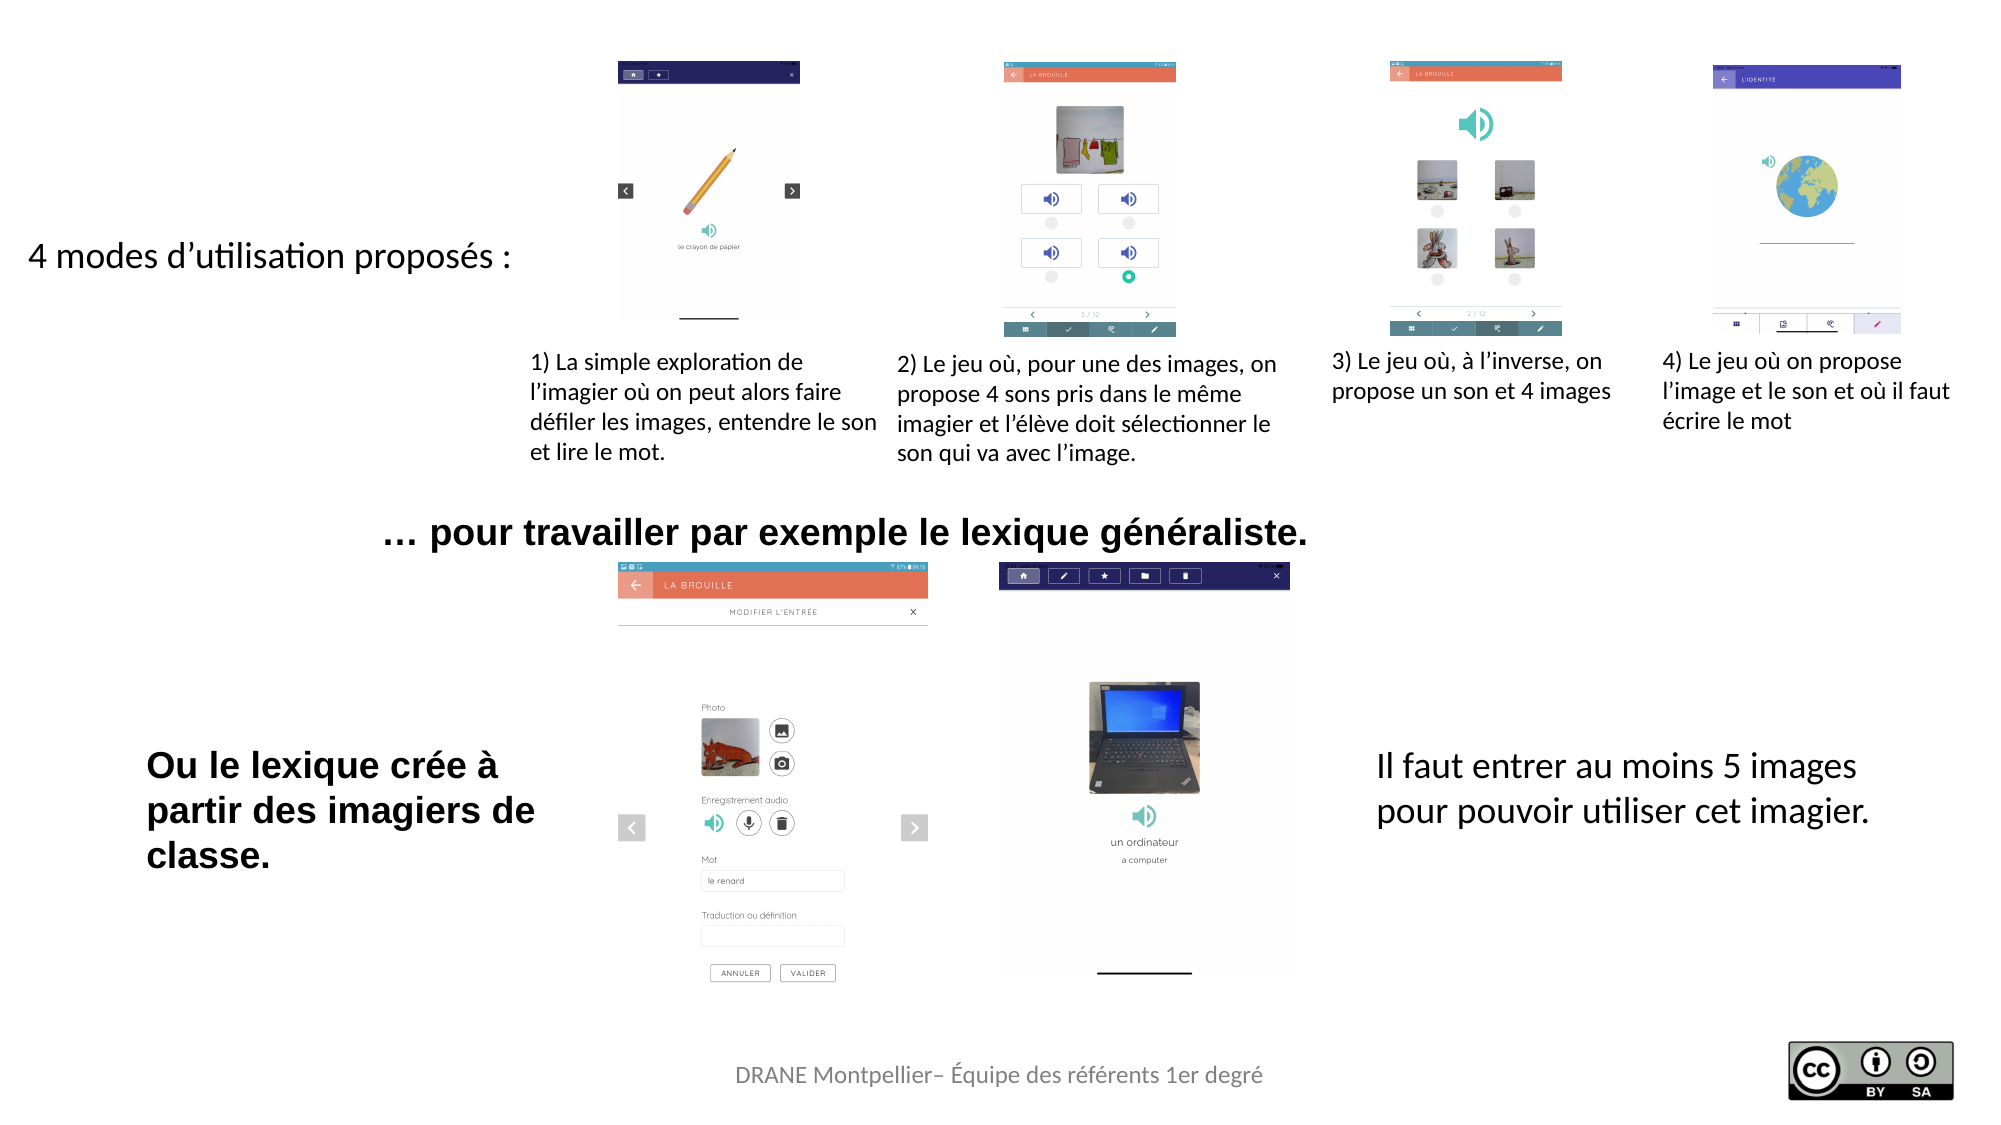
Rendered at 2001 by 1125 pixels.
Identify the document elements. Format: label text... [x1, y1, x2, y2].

text_box 2) Le jeu où, pour une des images, on propose 4 sons pris dans le même imagier et l’élève doit sélectionner le son qui va avec l’image. [882, 339, 1298, 475]
text_box … pour travailler par exemple le lexique généraliste. [366, 500, 1633, 561]
text_box 4) Le jeu où on propose l’image et le son et où il faut écrire le mot [1647, 337, 1967, 443]
text_box 1) La simple exploration de l’imagier où on peut alors faire défiler les images, entendre le son et lire le mot. [515, 338, 904, 474]
picture [1390, 61, 1562, 336]
picture [1713, 65, 1901, 334]
picture [1781, 1037, 1956, 1105]
picture [618, 562, 928, 1051]
text_box DRANE Montpellier– Équipe des référents 1er degré [435, 1051, 1564, 1112]
picture [1004, 62, 1176, 337]
picture [618, 61, 800, 321]
picture [999, 562, 1290, 977]
text_box 4 modes d’utilisation proposés : [13, 224, 571, 284]
text_box Ou le lexique crée à partir des imagiers de classe. [131, 733, 618, 884]
text_box 3) Le jeu où, à l’inverse, on propose un son et 4 images [1317, 337, 1636, 413]
text_box Il faut entrer au moins 5 images pour pouvoir utiliser cet imagier. [1361, 733, 1901, 839]
